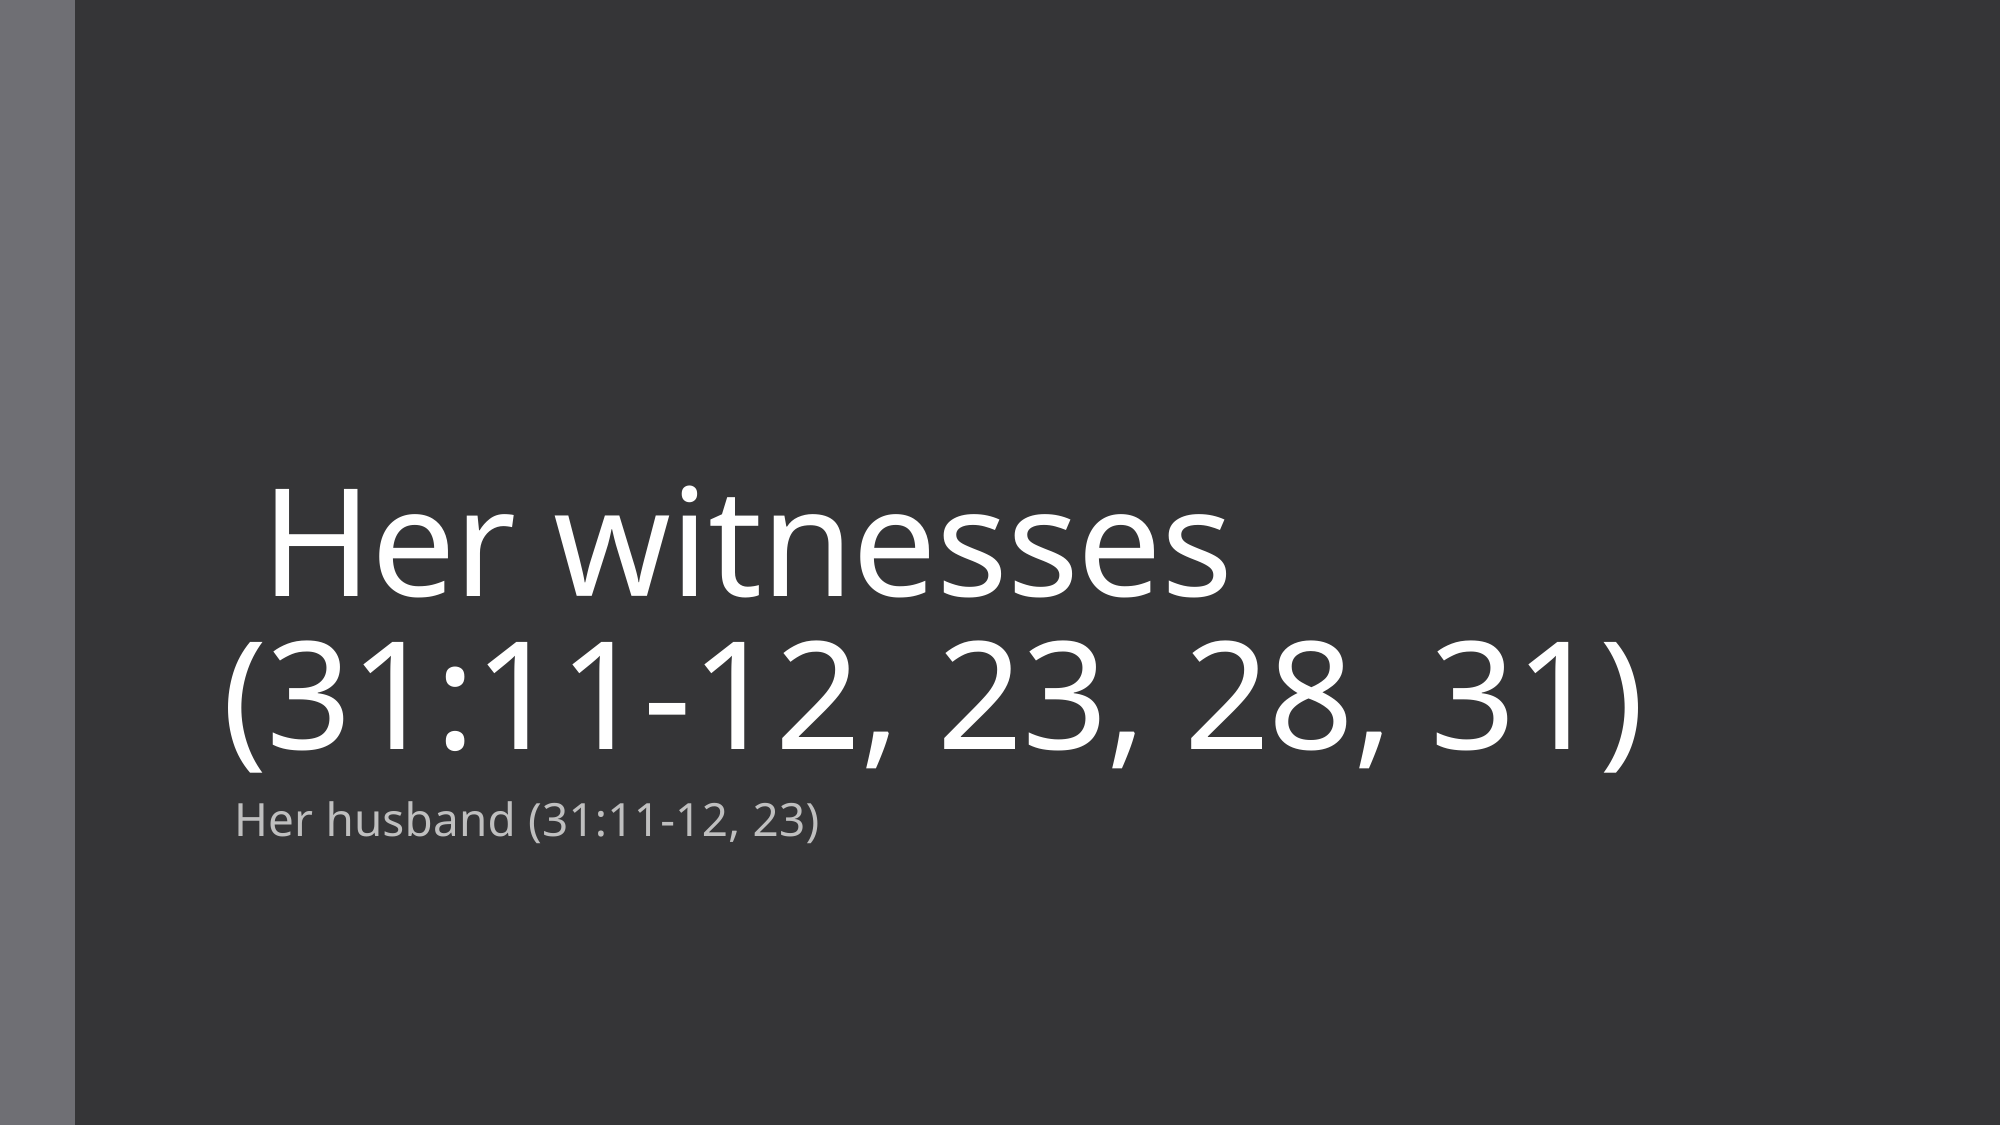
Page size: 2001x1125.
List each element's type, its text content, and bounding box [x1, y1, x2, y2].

title Her witnesses (31:11-12, 23, 28, 31) [206, 124, 1752, 787]
subtitle Her husband (31:11-12, 23) [206, 787, 1752, 1066]
